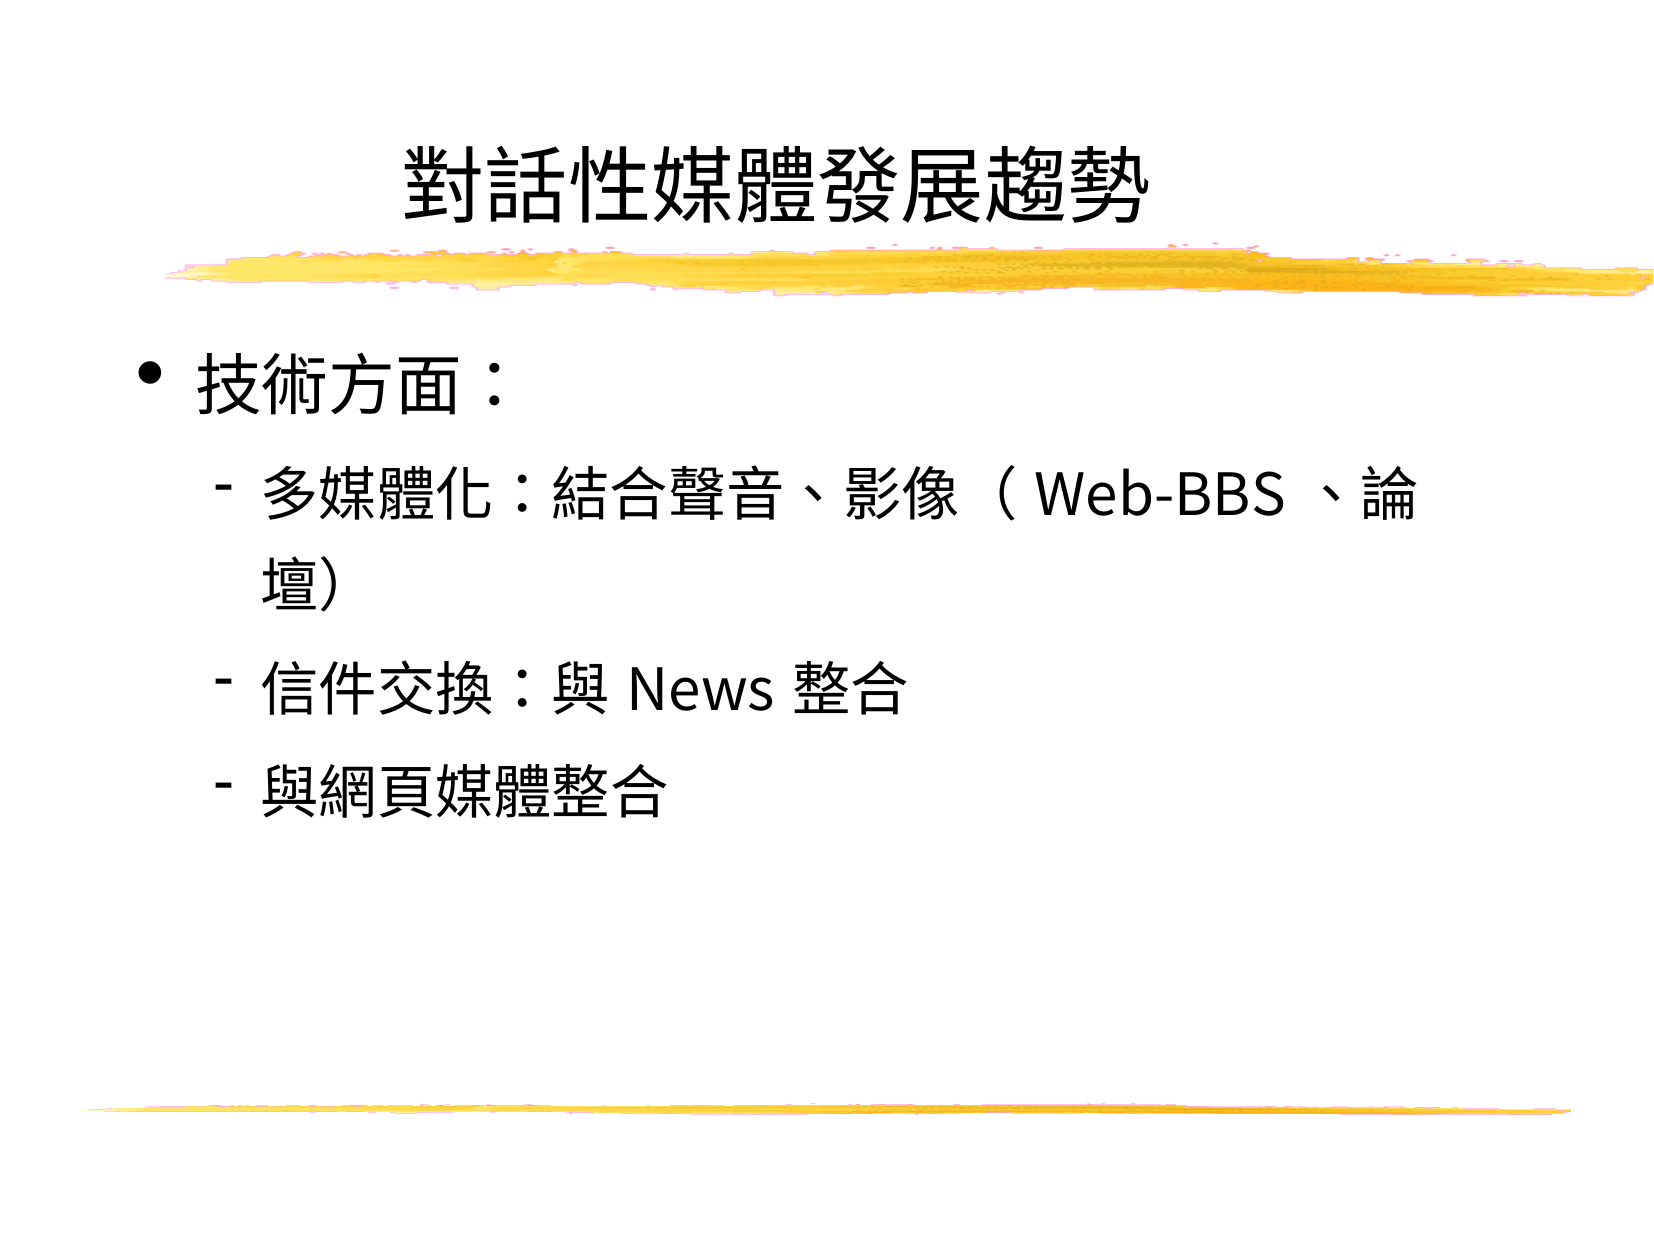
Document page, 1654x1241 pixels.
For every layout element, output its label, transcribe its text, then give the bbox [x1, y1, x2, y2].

title 對話性媒體發展趨勢 [73, 41, 1479, 249]
picture [165, 237, 1654, 308]
list 技術方面： 多媒體化：結合聲音、影像（Web-BBS、論壇） 信件交換：與News整合 與網頁媒體整合 [124, 316, 1530, 1061]
picture [82, 1102, 1571, 1117]
